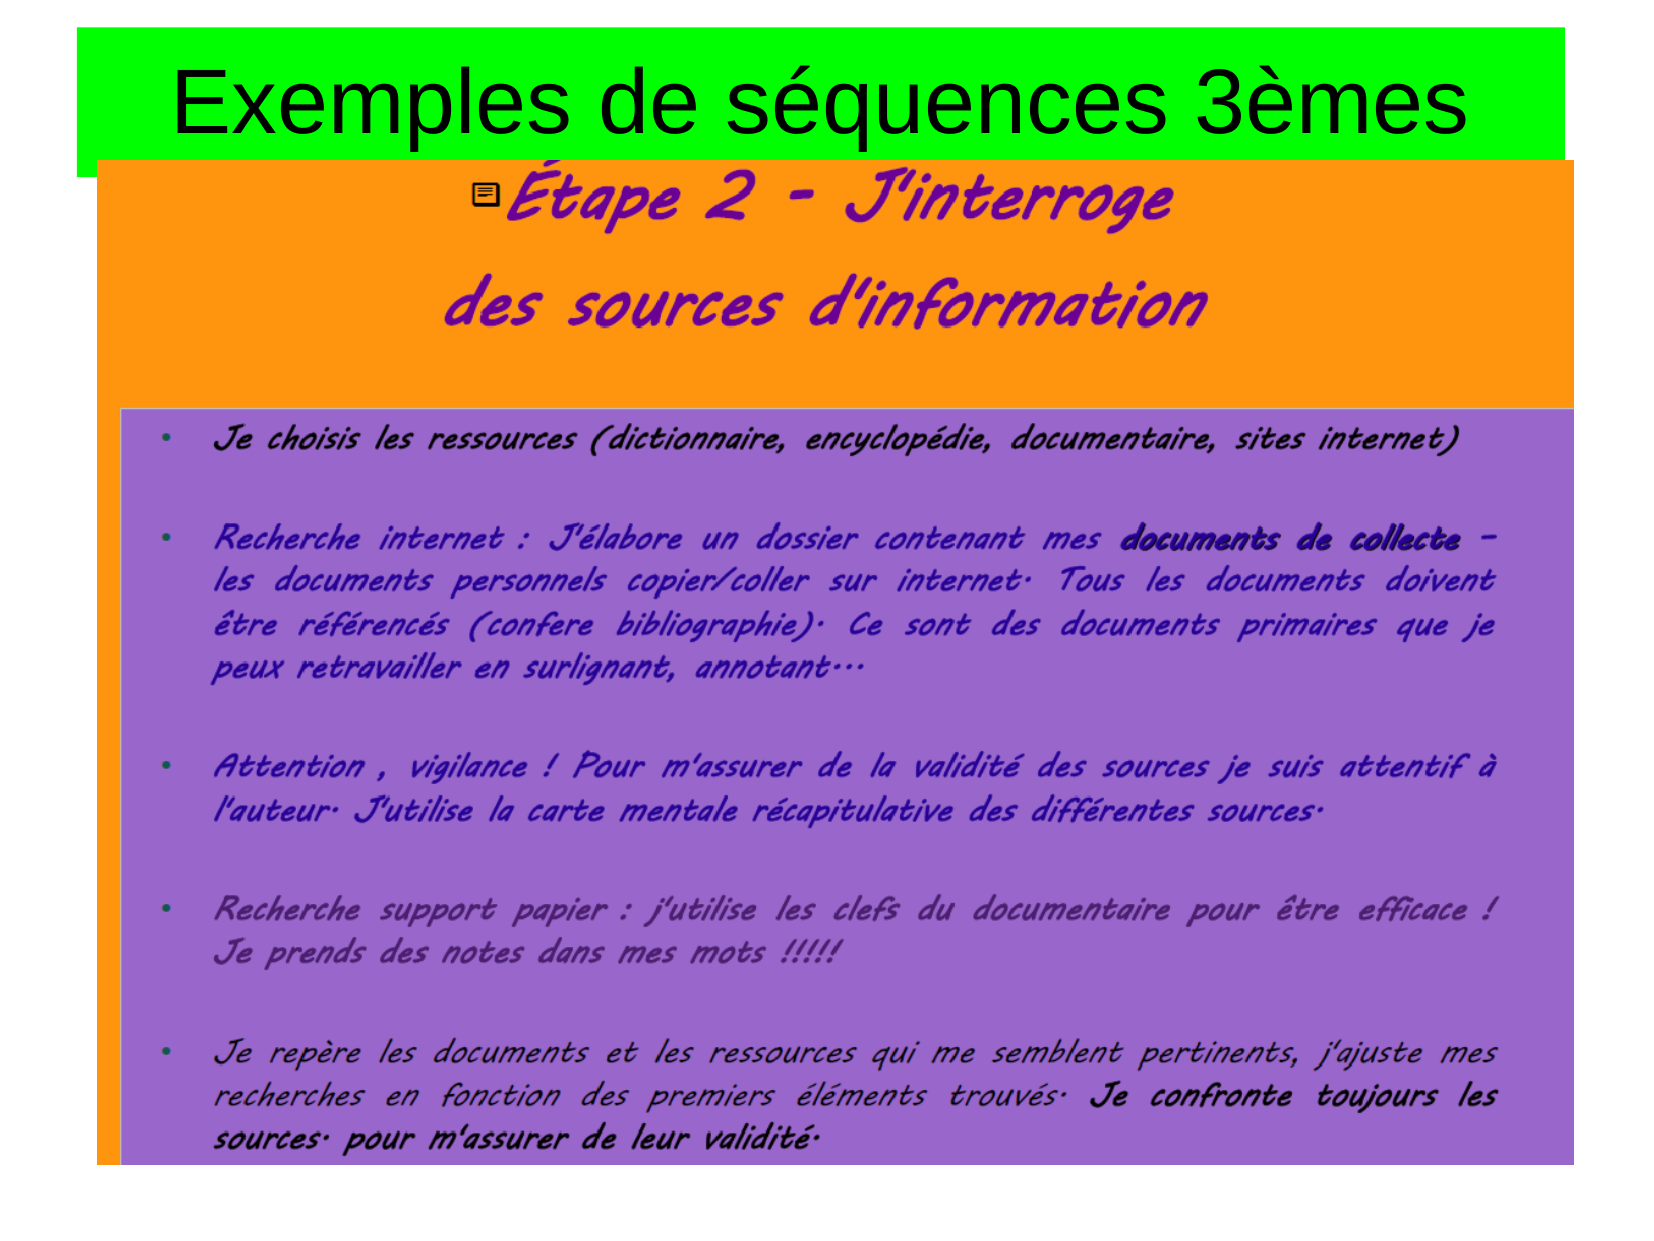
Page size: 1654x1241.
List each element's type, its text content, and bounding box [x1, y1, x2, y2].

title Exemples de séquences 3èmes [76, 27, 1565, 178]
picture [97, 160, 1574, 1165]
